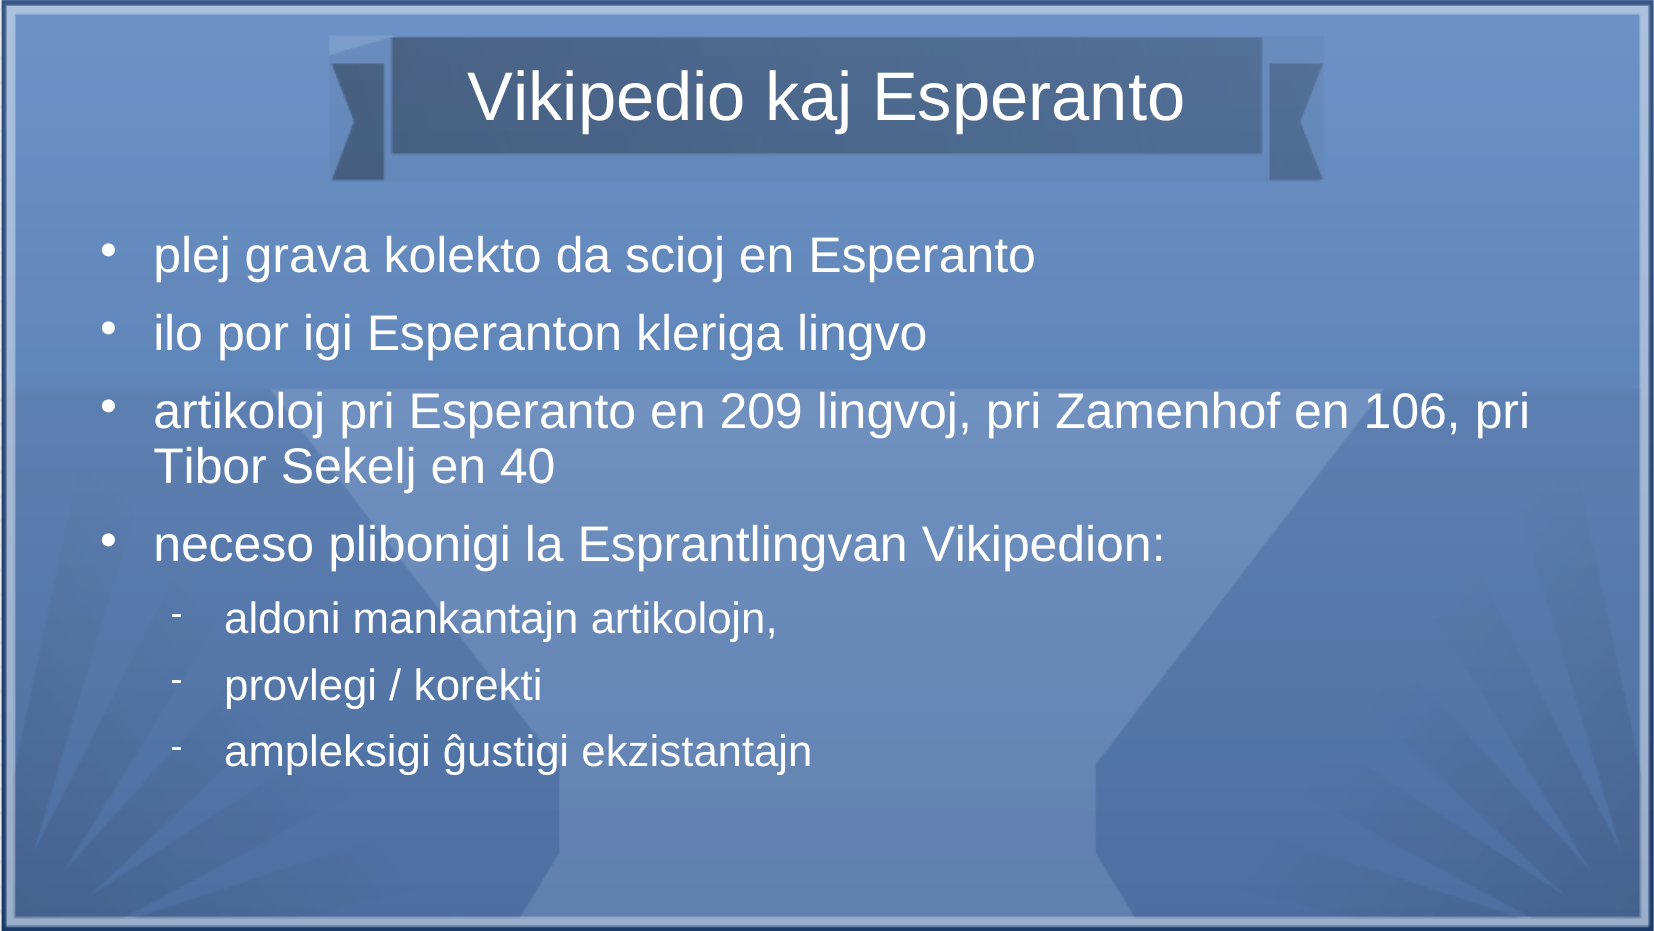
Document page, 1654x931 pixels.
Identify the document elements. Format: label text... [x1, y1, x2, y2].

list plej grava kolekto da scioj en Esperanto ilo por igi Esperanton kleriga lingvo artikoloj pri Esperanto en 209 lingvoj, pri Zamenhof en 106, pri Tibor Sekelj en 40 neceso plibonigi la Esprantlingvan Vikipedion: aldoni mankantajn artikolojn, provlegi / korekti ampleksigi ĝustigi ekzistantajn [82, 224, 1571, 848]
title Vikipedio kaj Esperanto [389, 35, 1264, 154]
picture [0, 0, 1654, 931]
